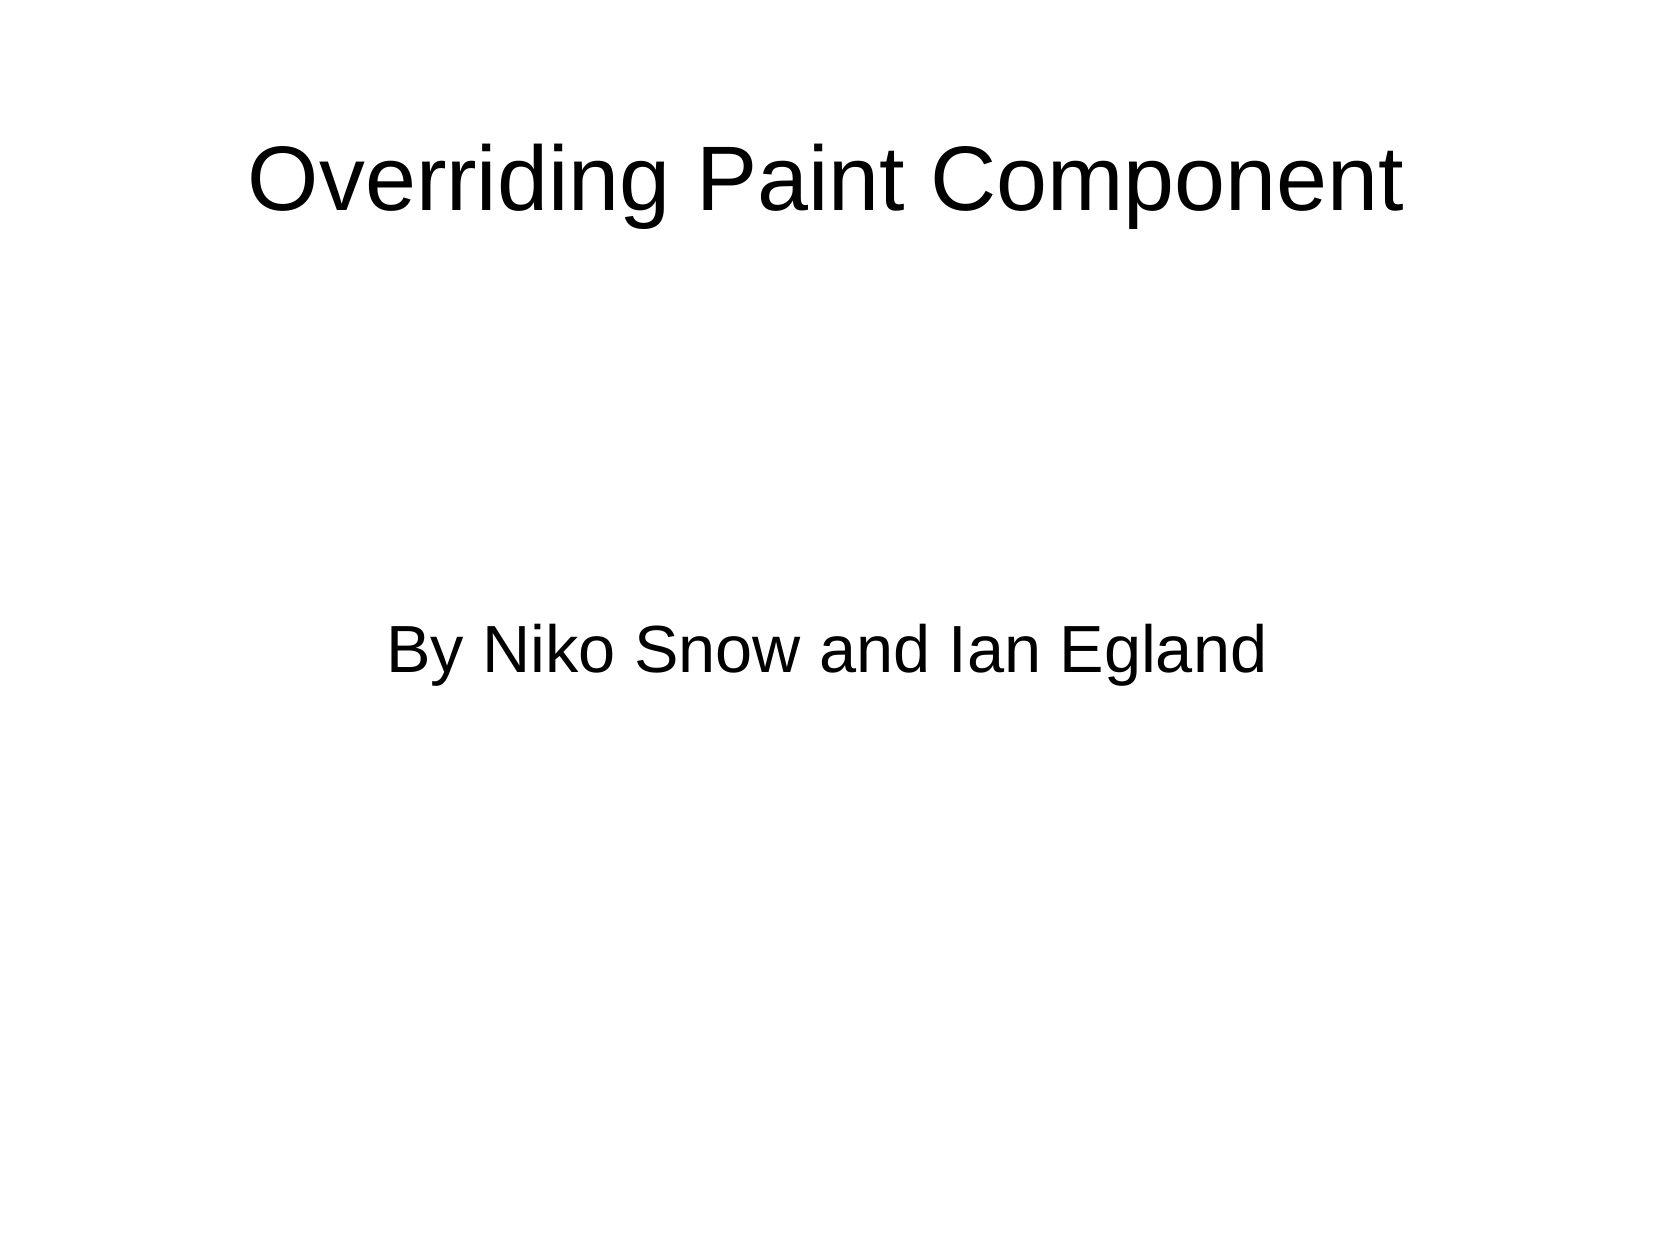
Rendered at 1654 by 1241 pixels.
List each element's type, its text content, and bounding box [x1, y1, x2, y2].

title Overriding Paint Component [82, 75, 1571, 283]
subtitle By Niko Snow and Ian Egland [82, 290, 1571, 1010]
